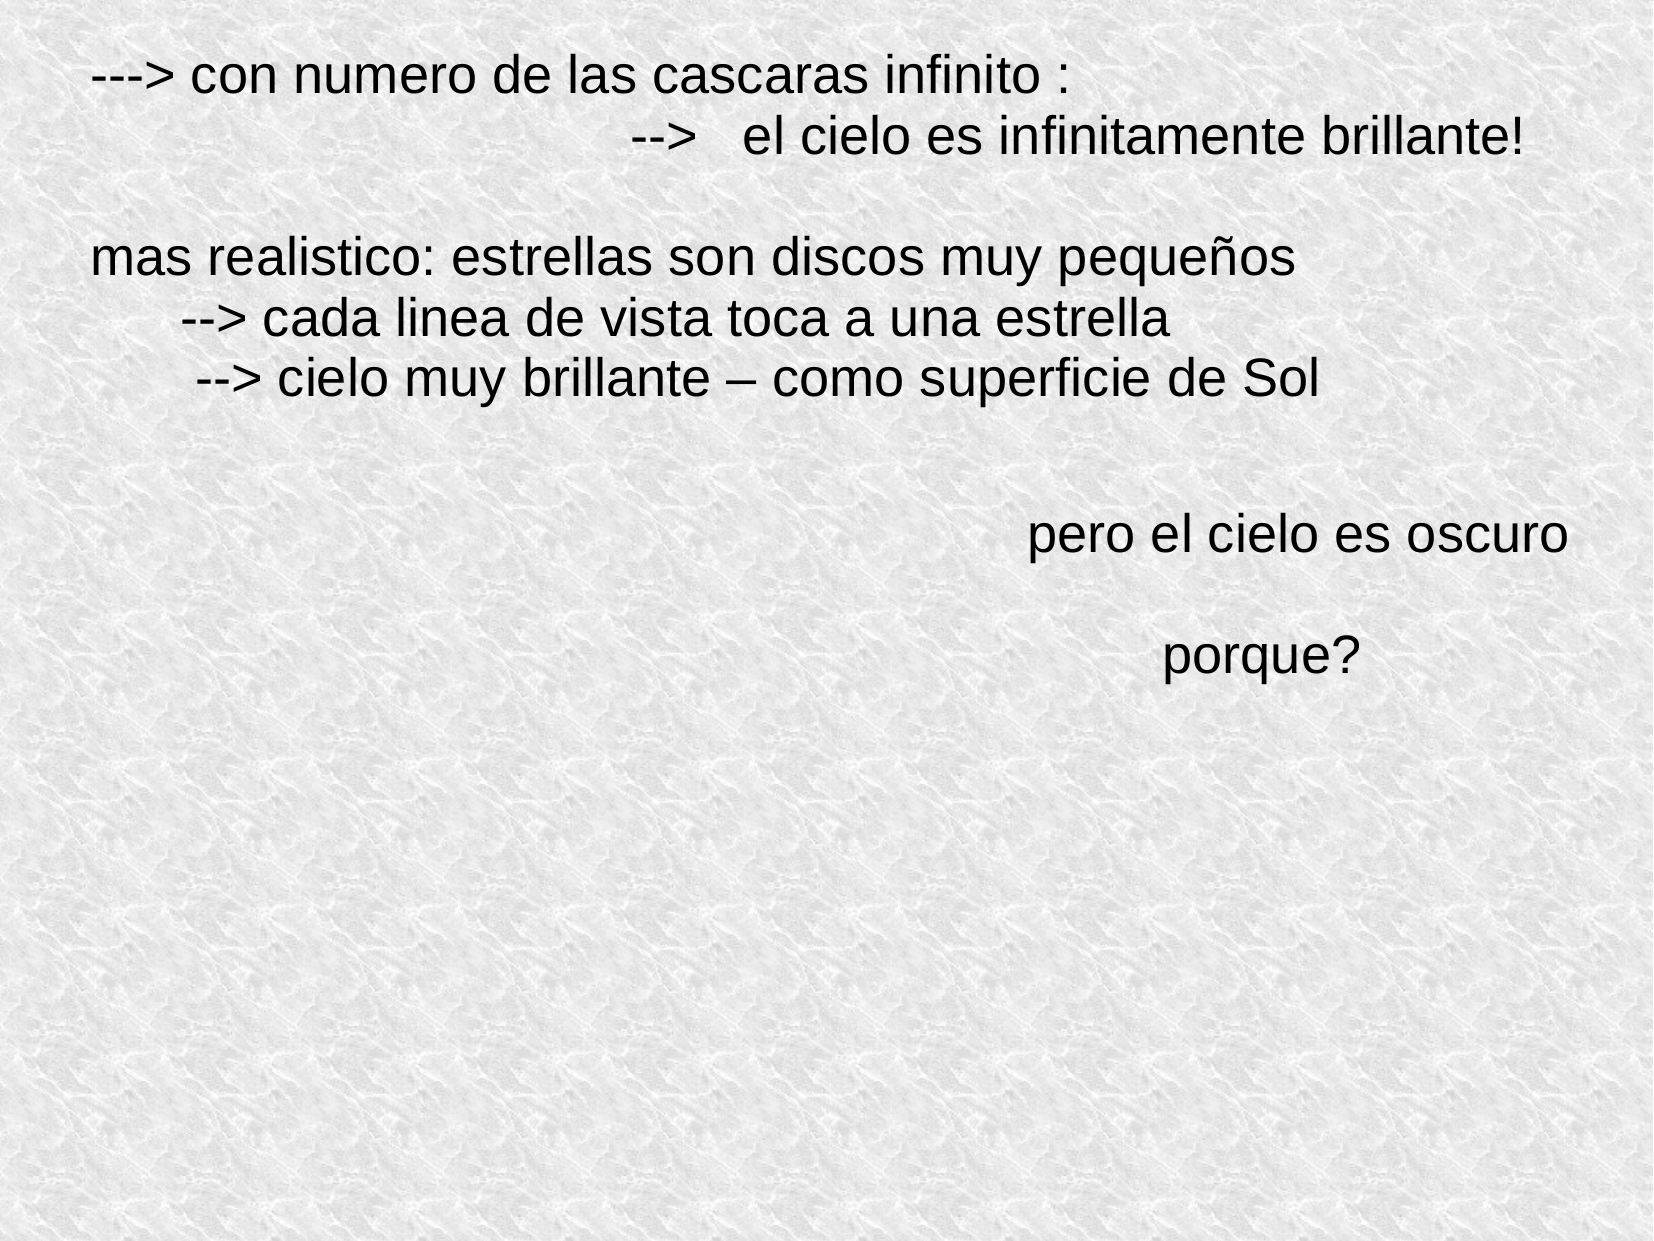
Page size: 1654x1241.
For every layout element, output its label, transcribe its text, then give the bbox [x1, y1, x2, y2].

text_box ---> con numero de las cascaras infinito : --> el cielo es infinitamente brillante! mas realistico: estrellas son discos muy pequeños --> cada linea de vista toca a una estrella --> cielo muy brillante – como superficie de Sol [75, 37, 1557, 456]
text_box pero el cielo es oscuro porque? [1012, 495, 1586, 713]
picture [0, 0, 1654, 1241]
